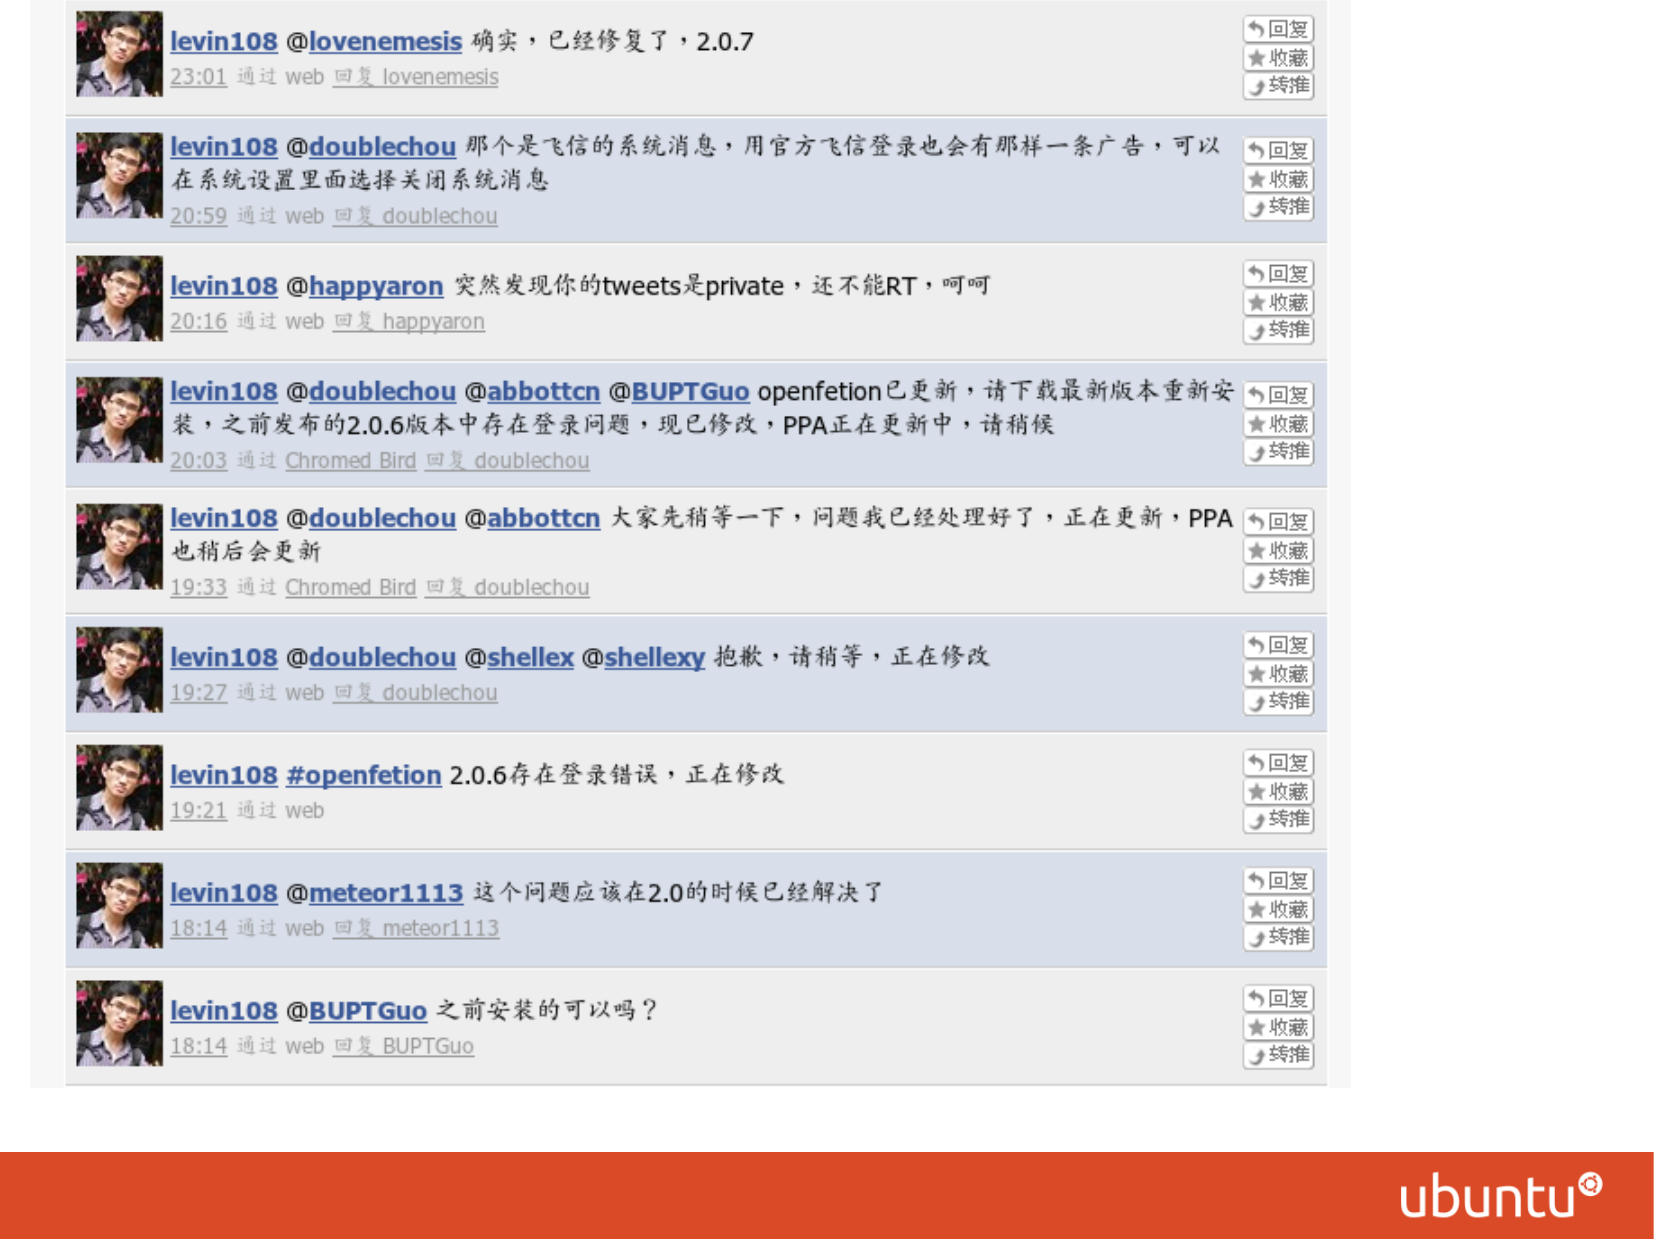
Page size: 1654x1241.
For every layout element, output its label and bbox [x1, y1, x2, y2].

picture [0, 1152, 1654, 1239]
picture [30, 0, 1351, 1088]
